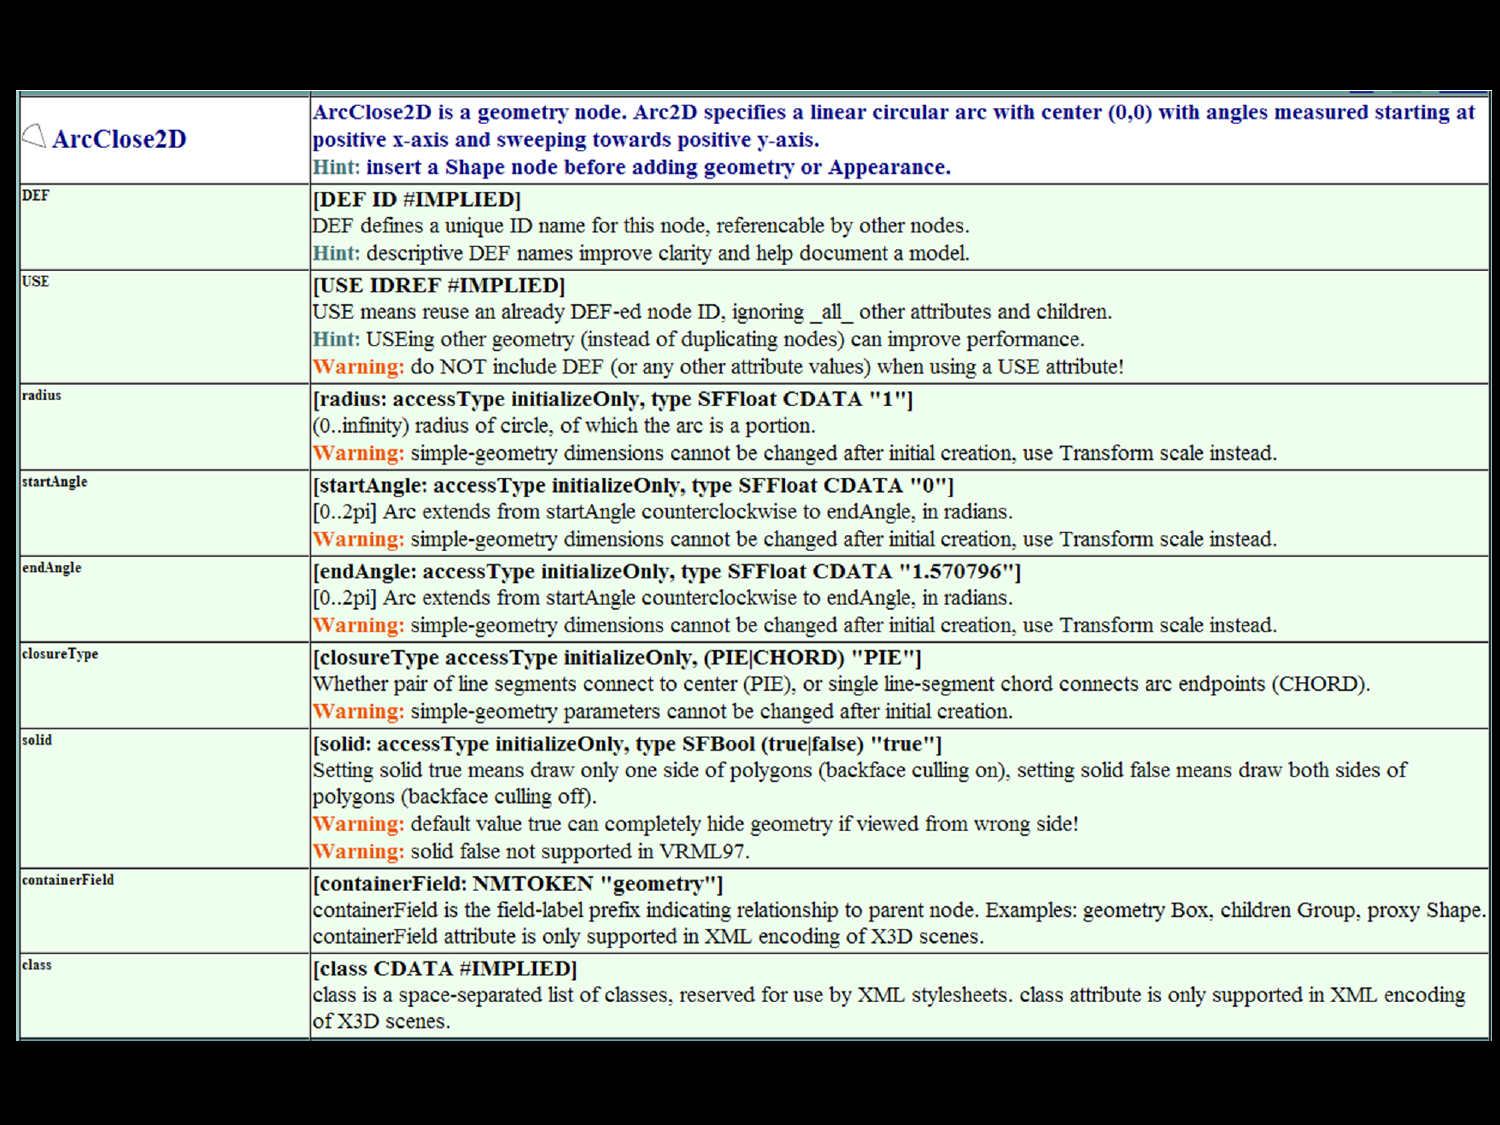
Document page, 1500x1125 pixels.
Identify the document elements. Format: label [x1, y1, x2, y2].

text_box [0, 0, 1500, 1125]
picture [16, 90, 1492, 1041]
